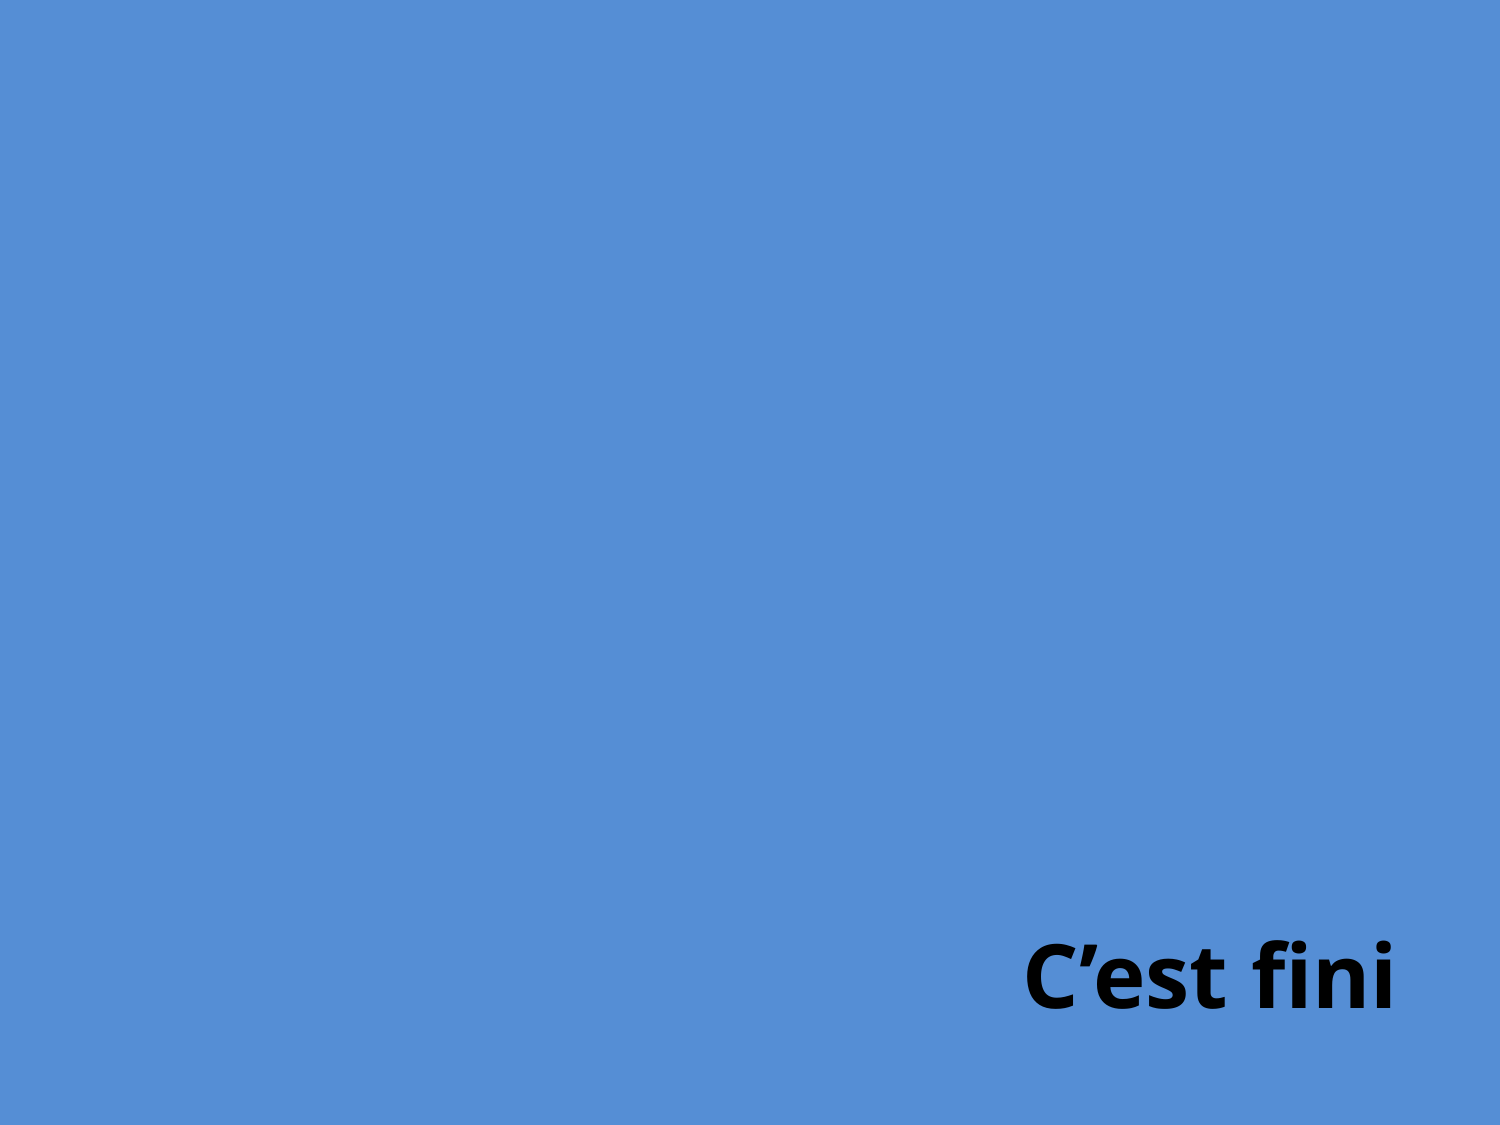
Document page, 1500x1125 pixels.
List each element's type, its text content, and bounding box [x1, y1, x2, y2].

title C’est fini [960, 878, 1461, 1067]
